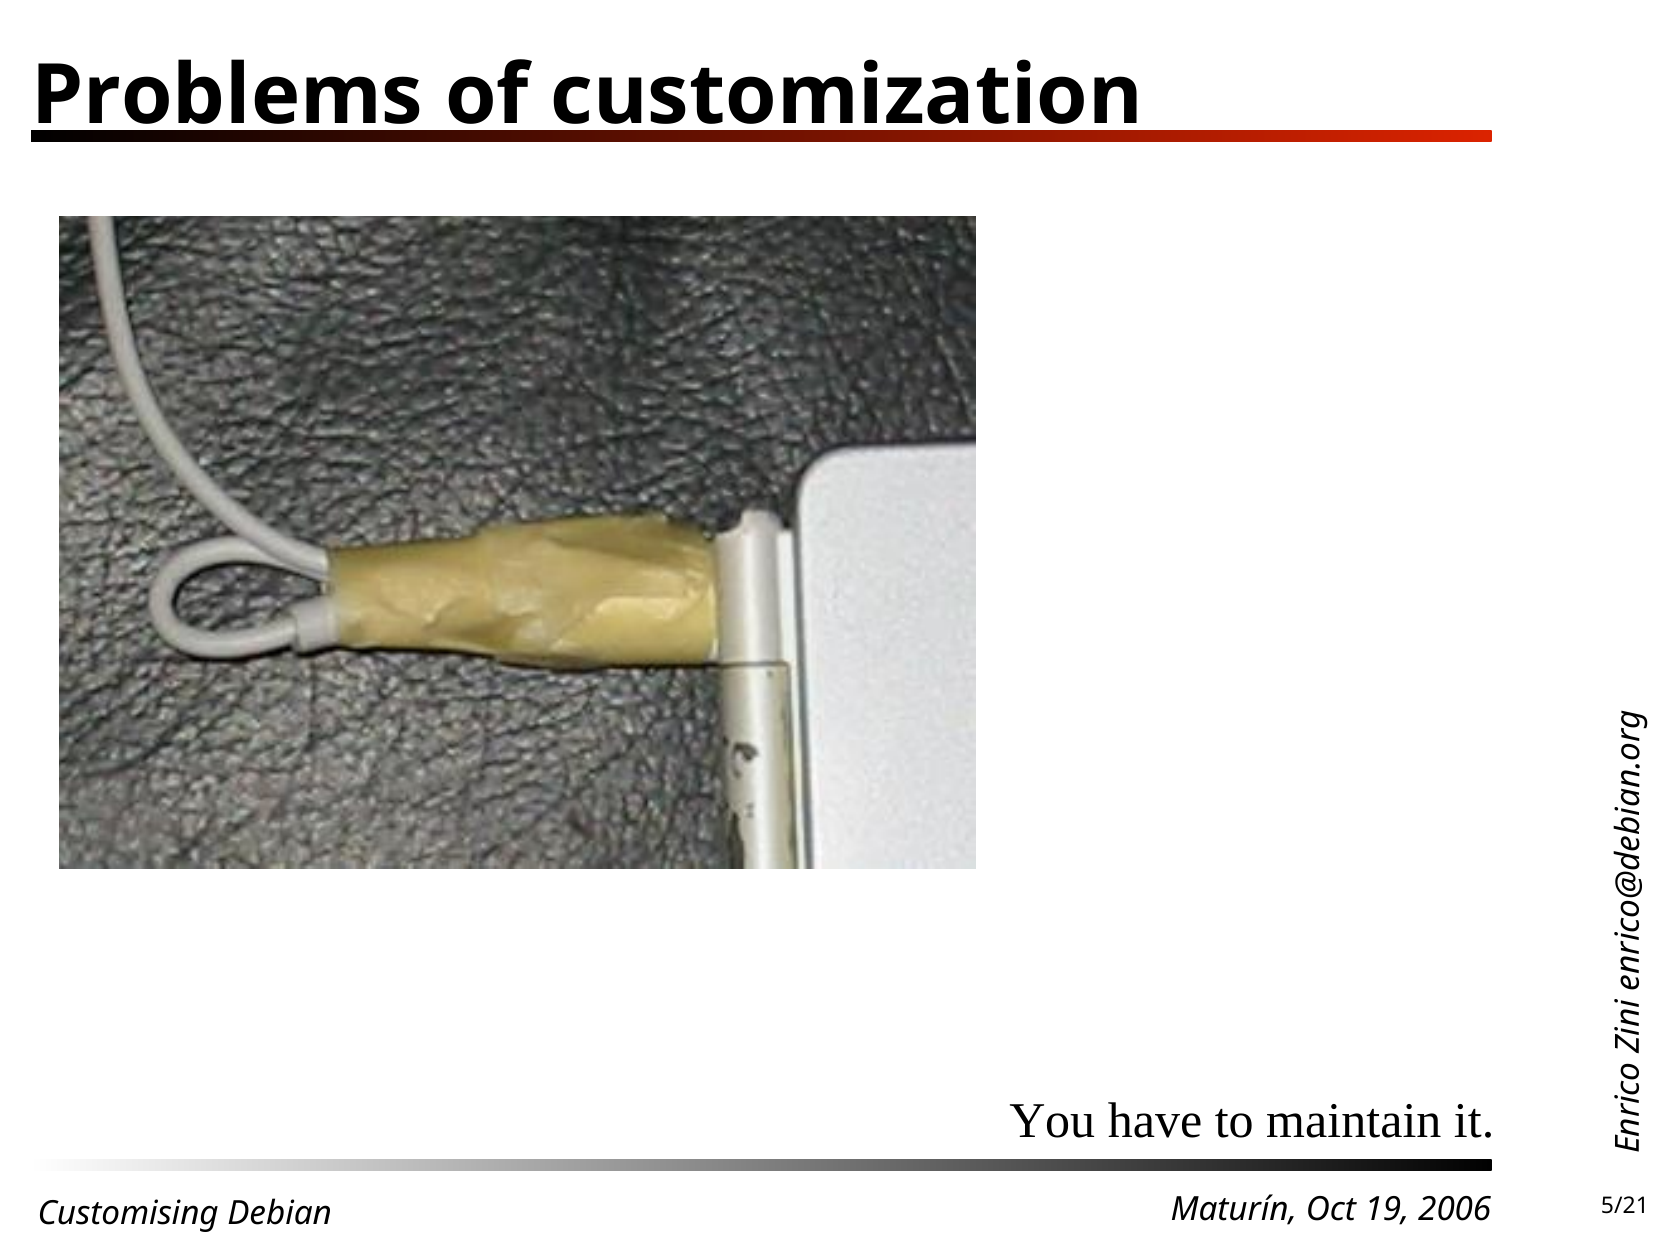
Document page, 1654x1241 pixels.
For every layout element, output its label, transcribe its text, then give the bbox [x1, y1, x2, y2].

picture [59, 216, 976, 869]
text_box Problems of customization [31, 34, 1438, 168]
text_box You have to maintain it. [60, 1092, 1495, 1152]
